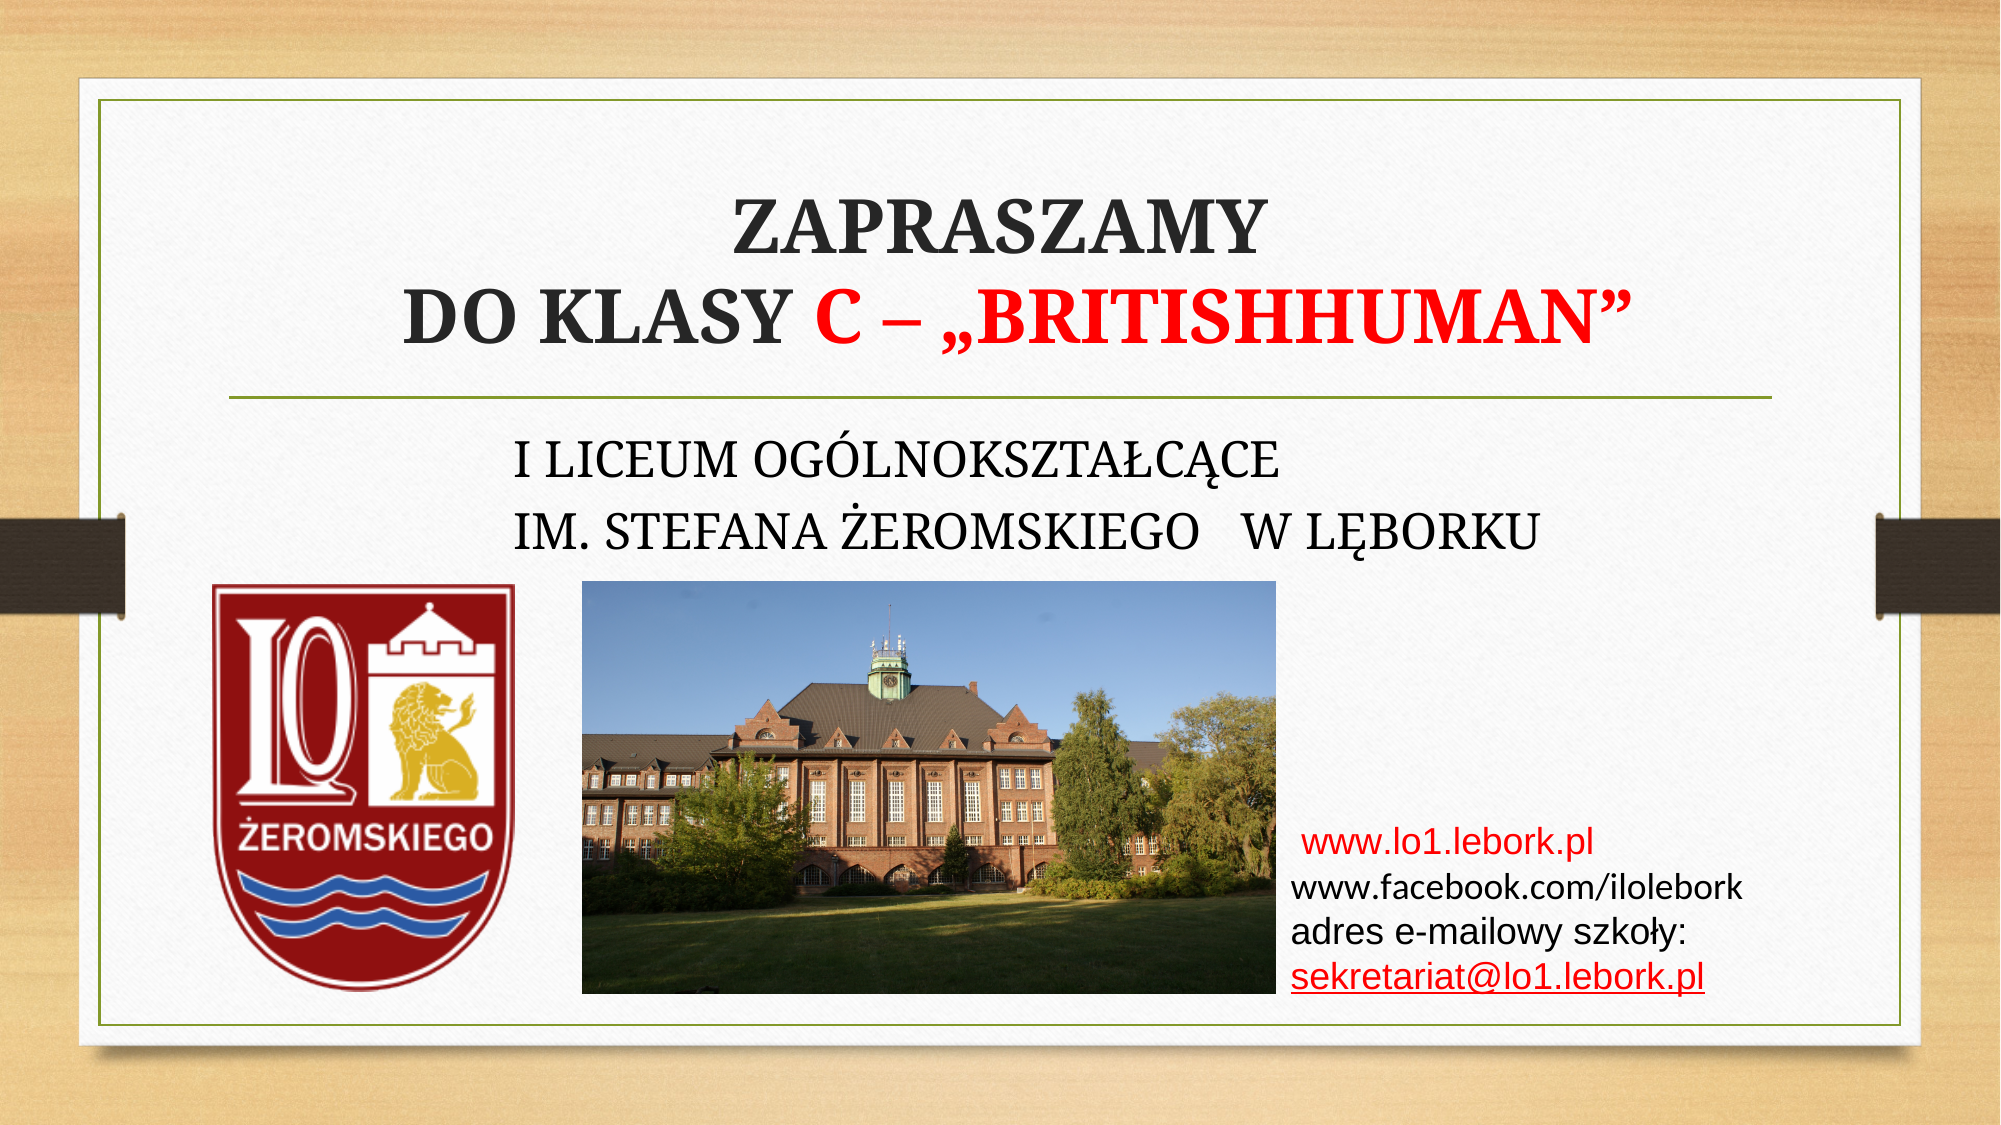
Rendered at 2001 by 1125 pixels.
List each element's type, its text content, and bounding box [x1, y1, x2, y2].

picture [582, 581, 1276, 994]
list I LICEUM OGÓLNOKSZTAŁCĄCE IM. STEFANA ŻEROMSKIEGO W LĘBORKU [212, 419, 1788, 994]
text_box www.lo1.lebork.pl www.facebook.com/ilolebork adres e-mailowy szkoły: sekretariat@lo1.lebork.pl [1276, 585, 1832, 1005]
title ZAPRASZAMY DO KLASY C – „BRITISHHUMAN” [212, 161, 1788, 376]
picture [212, 584, 515, 992]
